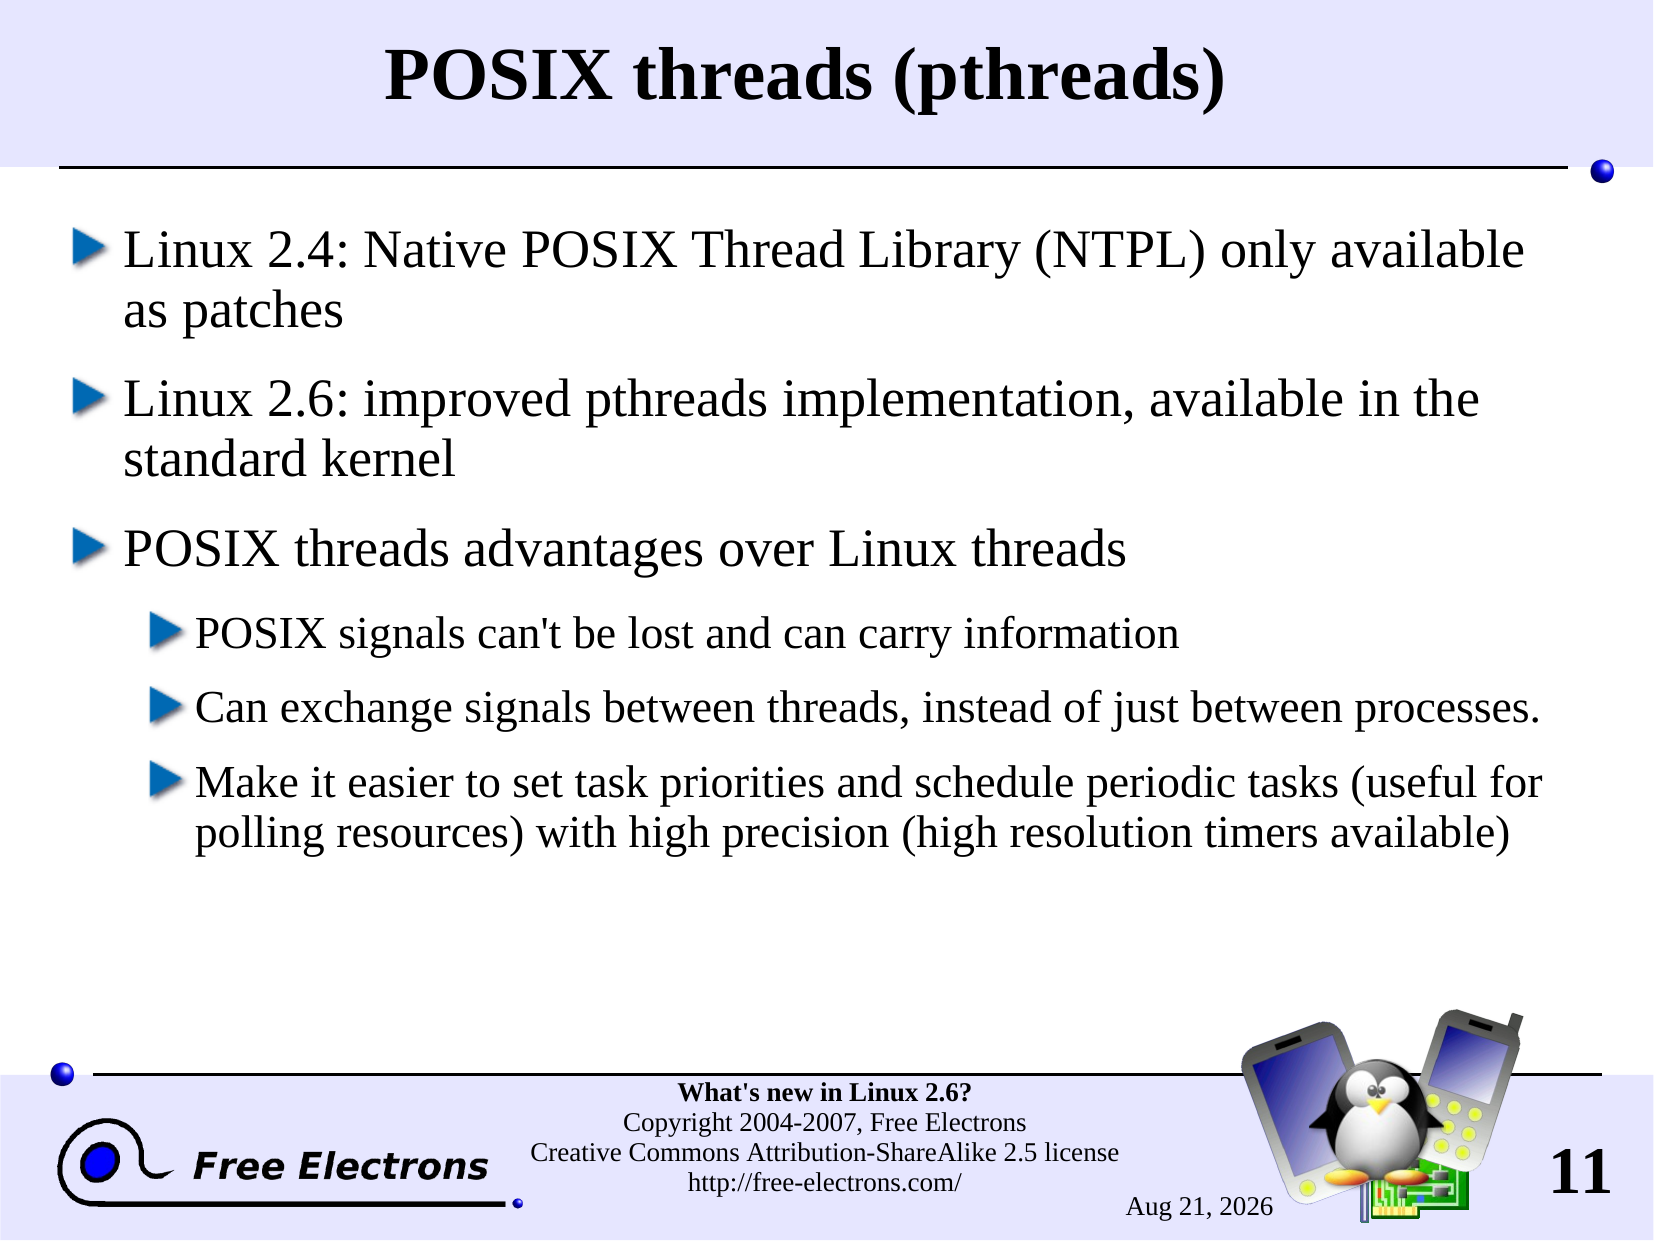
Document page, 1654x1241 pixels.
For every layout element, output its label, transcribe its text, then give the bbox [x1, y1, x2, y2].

picture [50, 1107, 527, 1216]
title POSIX threads (pthreads) [60, 25, 1551, 124]
picture [1225, 1016, 1537, 1241]
list Linux 2.4: Native POSIX Thread Library (NTPL) only available as patches Linux 2.6: improved pthreads implementation, available in the standard kernel POSIX threads advantages over Linux threads POSIX signals can't be lost and can carry information Can exchange signals between threads, instead of just between processes. Make it easier to set task priorities and schedule periodic tasks (useful for polling resources) with high precision (high resolution timers available) [53, 219, 1562, 1016]
